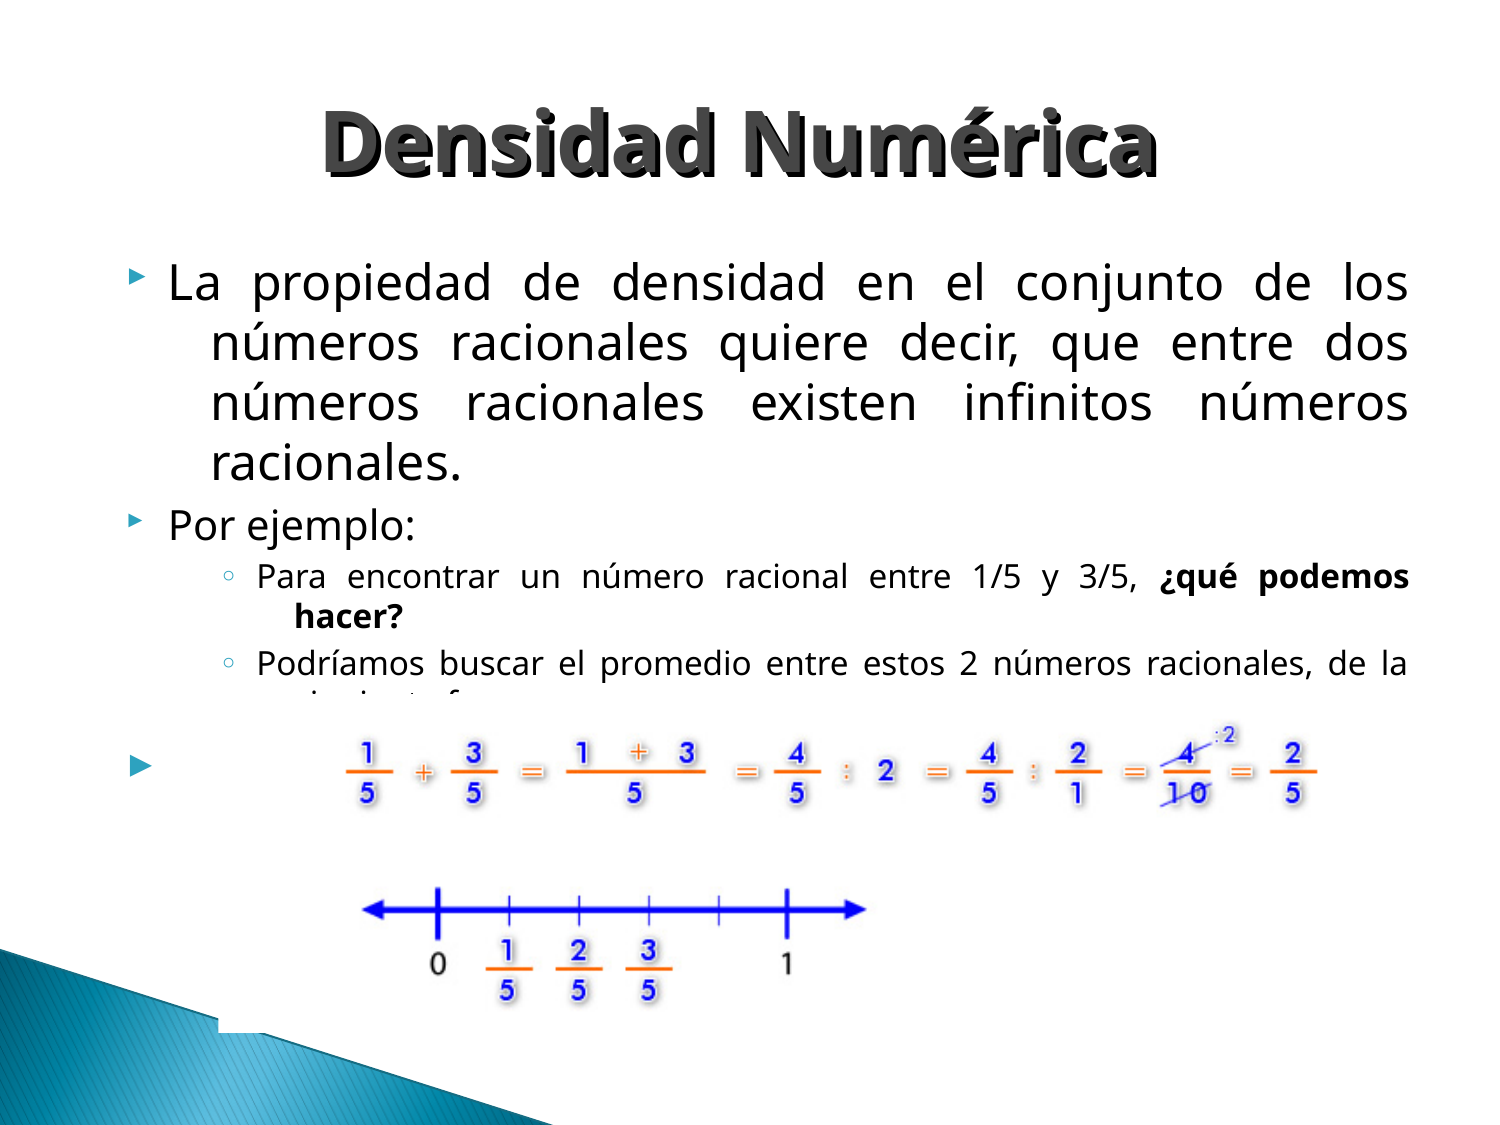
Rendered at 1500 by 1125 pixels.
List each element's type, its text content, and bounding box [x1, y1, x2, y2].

picture [218, 694, 1387, 1033]
title Densidad Numérica [75, 45, 1426, 233]
list La propiedad de densidad en el conjunto de los números racionales quiere decir, que entre dos números racionales existen infinitos números racionales. Por ejemplo: Para encontrar un número racional entre 1/5 y 3/5, ¿qué podemos hacer? Podríamos buscar el promedio entre estos 2 números racionales, de la siguiente forma: [75, 243, 1426, 986]
